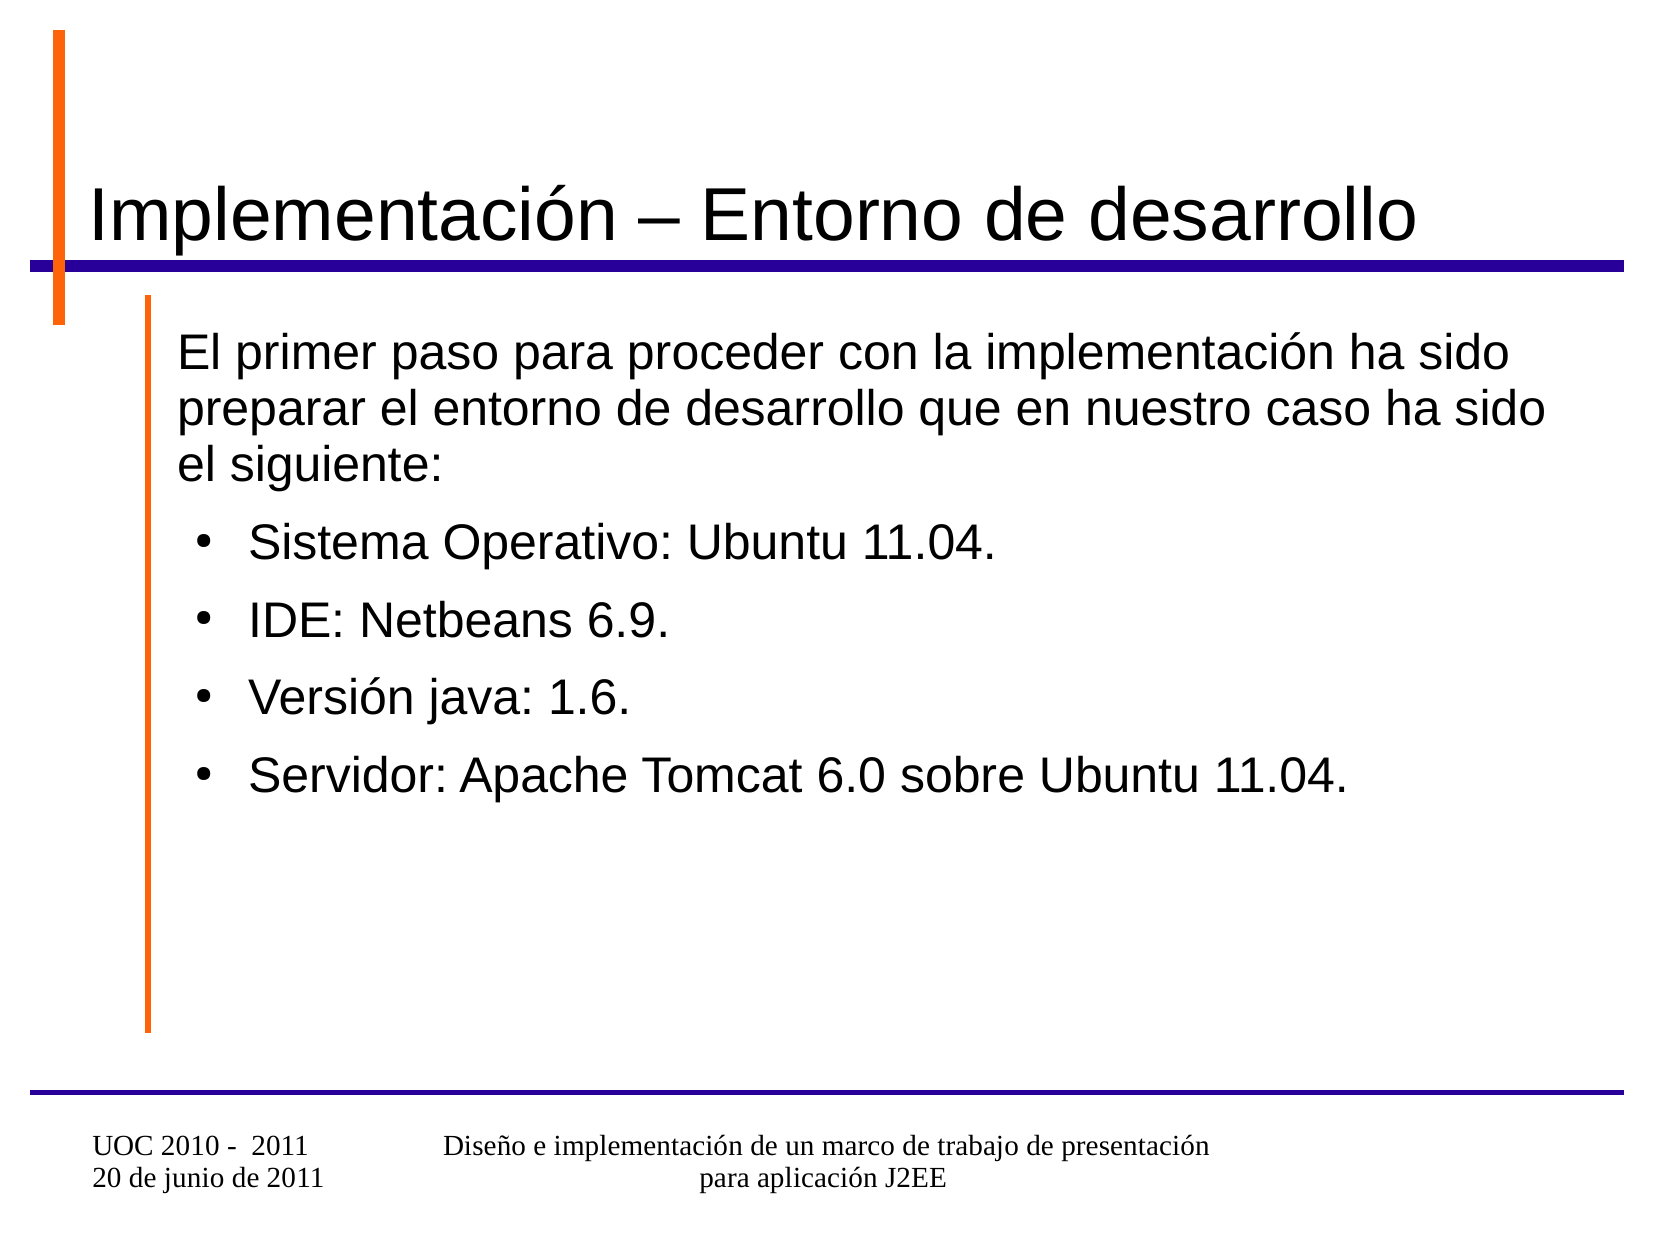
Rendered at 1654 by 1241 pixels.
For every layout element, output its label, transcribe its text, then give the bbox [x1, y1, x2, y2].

title Implementación – Entorno de desarrollo [88, 49, 1493, 257]
list El primer paso para proceder con la implementación ha sido preparar el entorno de desarrollo que en nuestro caso ha sido el siguiente: Sistema Operativo: Ubuntu 11.04. IDE: Netbeans 6.9. Versión java: 1.6. Servidor: Apache Tomcat 6.0 sobre Ubuntu 11.04. [177, 324, 1571, 1034]
